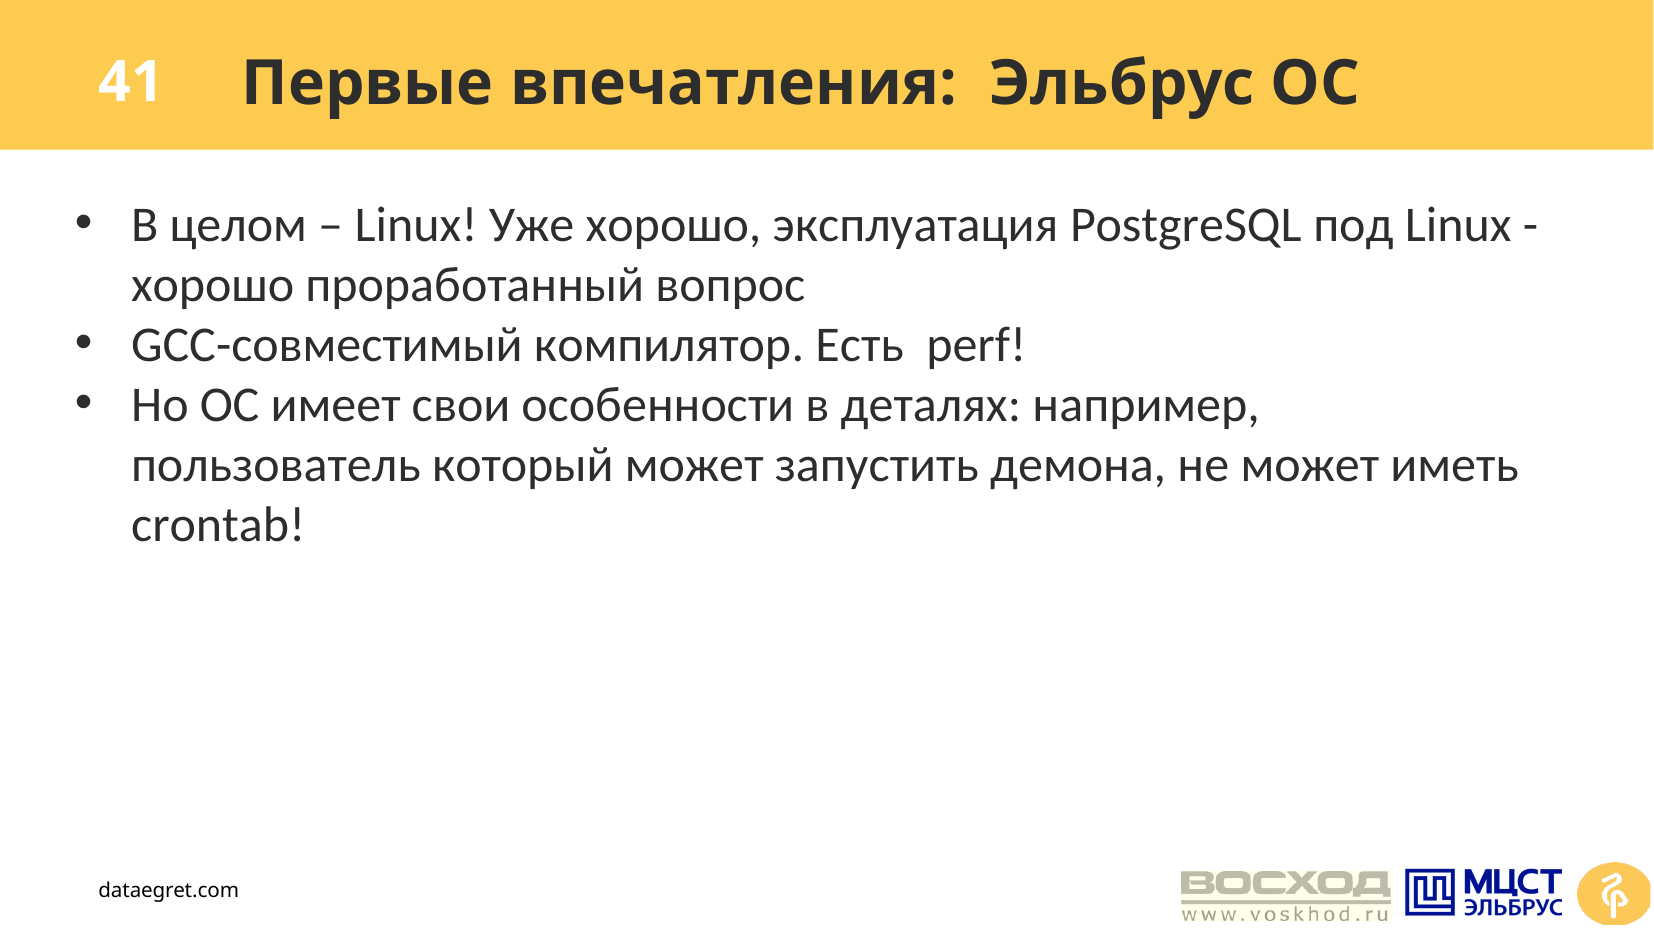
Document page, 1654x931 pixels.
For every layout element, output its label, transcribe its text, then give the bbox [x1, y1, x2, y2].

picture [1402, 868, 1562, 916]
list 41 [83, 44, 216, 122]
picture [1577, 862, 1651, 925]
list dataegret.com [83, 872, 889, 910]
text_box В целом – Linux! Уже хорошо, эксплуатация PostgreSQL под Linux - хорошо проработанный вопрос GCC-совместимый компилятор. Есть perf! Но ОС имеет свои особенности в деталях: например, пользователь который может запустить демона, не может иметь crontab! [60, 184, 1569, 560]
title Первые впечатления: Эльбрус ОС [226, 49, 1569, 122]
picture [1181, 871, 1391, 921]
